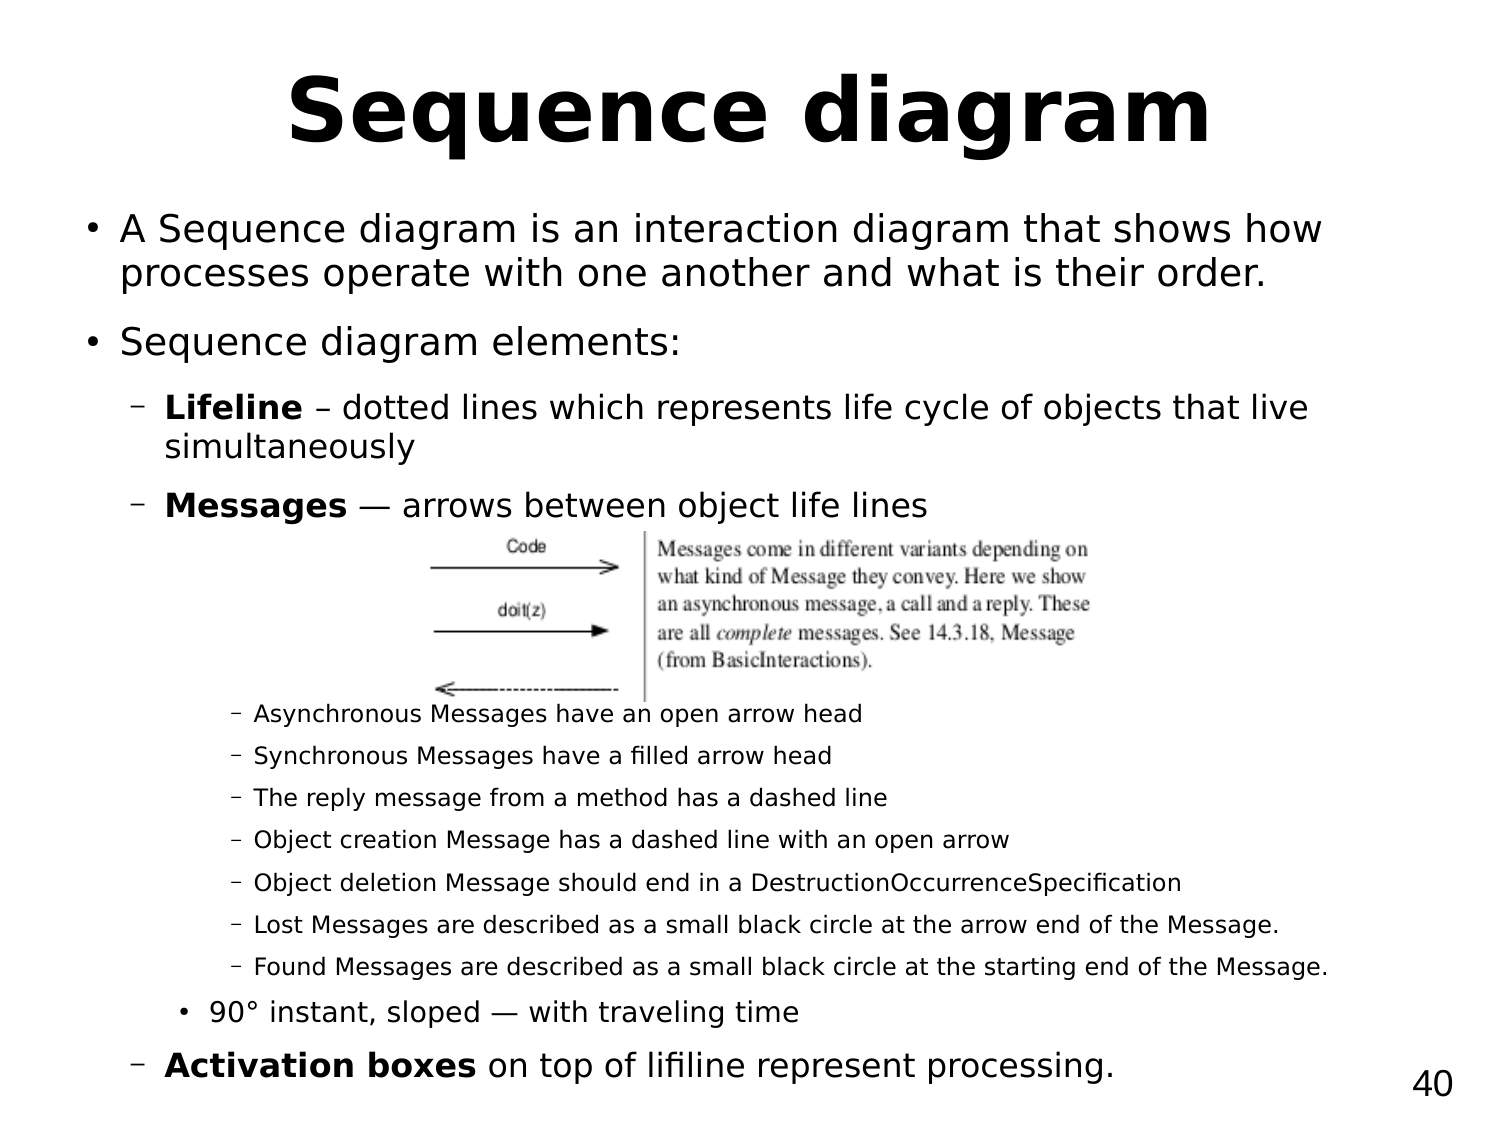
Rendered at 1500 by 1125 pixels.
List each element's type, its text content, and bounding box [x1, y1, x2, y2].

title Sequence diagram [75, 44, 1425, 177]
list A Sequence diagram is an interaction diagram that shows how processes operate with one another and what is their order. Sequence diagram elements: Lifeline – dotted lines which represents life cycle of objects that live simultaneously Messages — arrows between object life lines Asynchronous Messages have an open arrow head Synchronous Messages have a filled arrow head The reply message from a method has a dashed line Object creation Message has a dashed line with an open arrow Object deletion Message should end in a DestructionOccurrenceSpecification Lost Messages are described as a small black circle at the arrow end of the Message. Found Messages are described as a small black circle at the starting end of the Message. 90° instant, sloped — with traveling time Activation boxes on top of lifiline represent processing. [75, 206, 1425, 1093]
picture [429, 531, 1093, 702]
